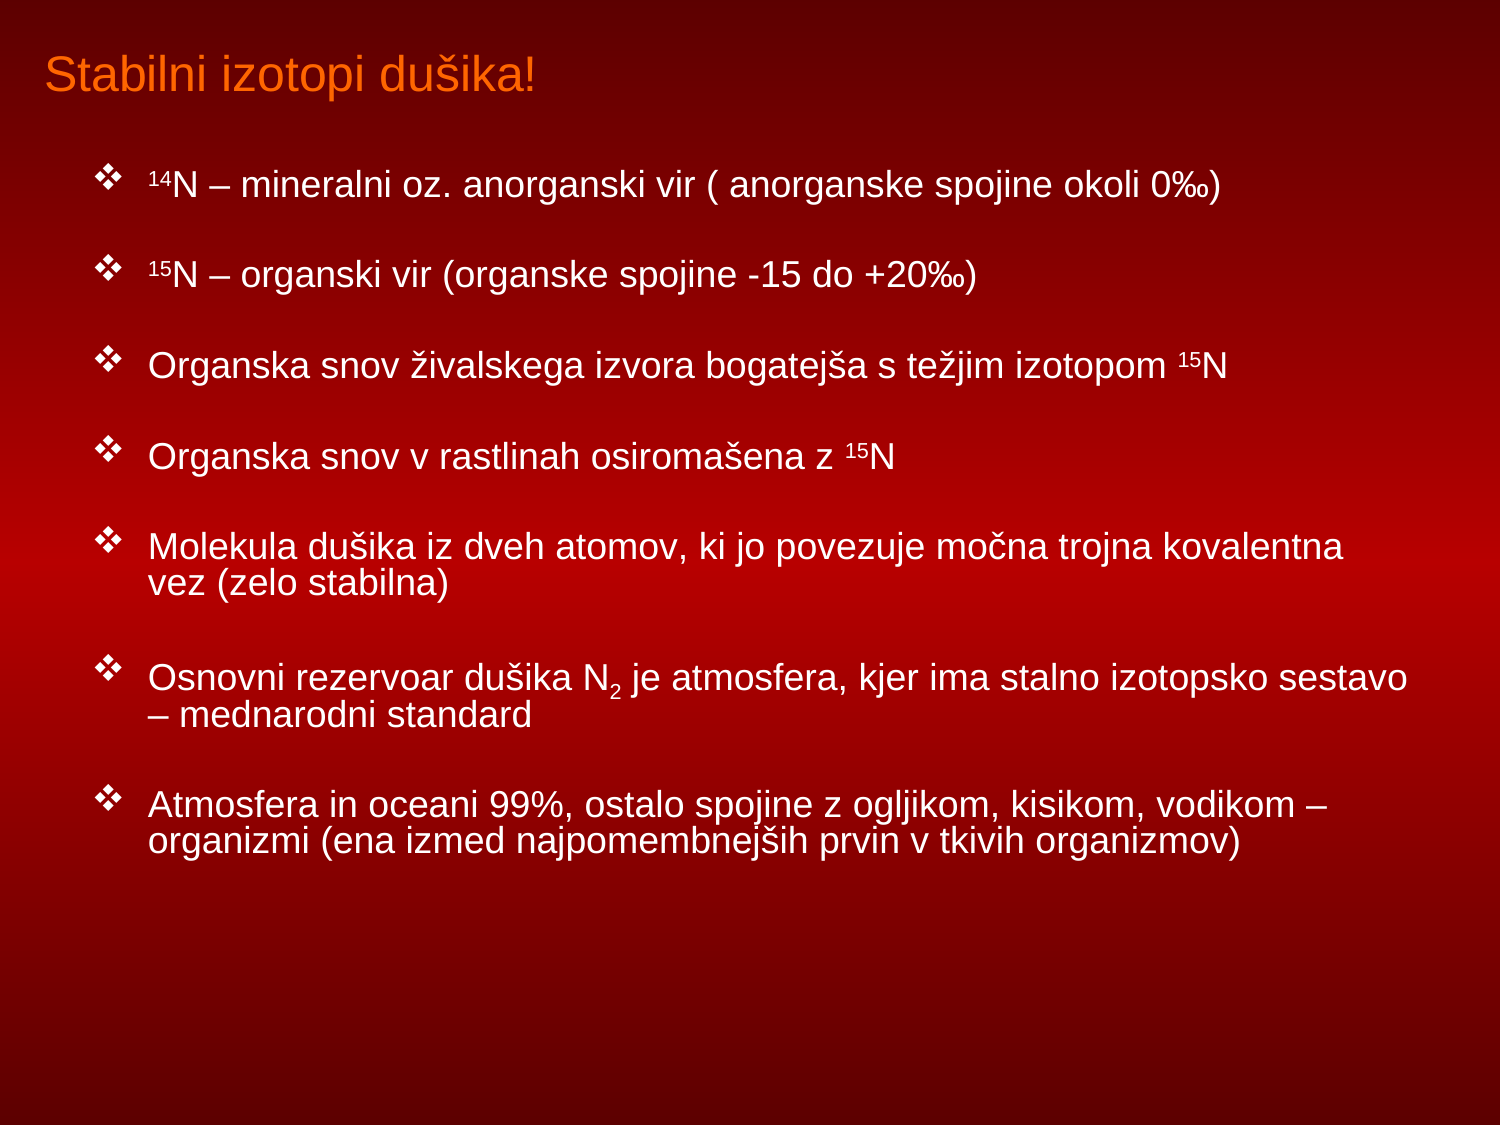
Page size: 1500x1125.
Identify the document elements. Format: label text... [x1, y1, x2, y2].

title Stabilni izotopi dušika! [29, 31, 1380, 112]
list 14N – mineralni oz. anorganski vir ( anorganske spojine okoli 0‰) 15N – organski vir (organske spojine -15 do +20‰) Organska snov živalskega izvora bogatejša s težjim izotopom 15N Organska snov v rastlinah osiromašena z 15N Molekula dušika iz dveh atomov, ki jo povezuje močna trojna kovalentna vez (zelo stabilna) Osnovni rezervoar dušika N2 je atmosfera, kjer ima stalno izotopsko sestavo – mednarodni standard Atmosfera in oceani 99%, ostalo spojine z ogljikom, kisikom, vodikom – organizmi (ena izmed najpomembnejših prvin v tkivih organizmov) [76, 160, 1427, 972]
